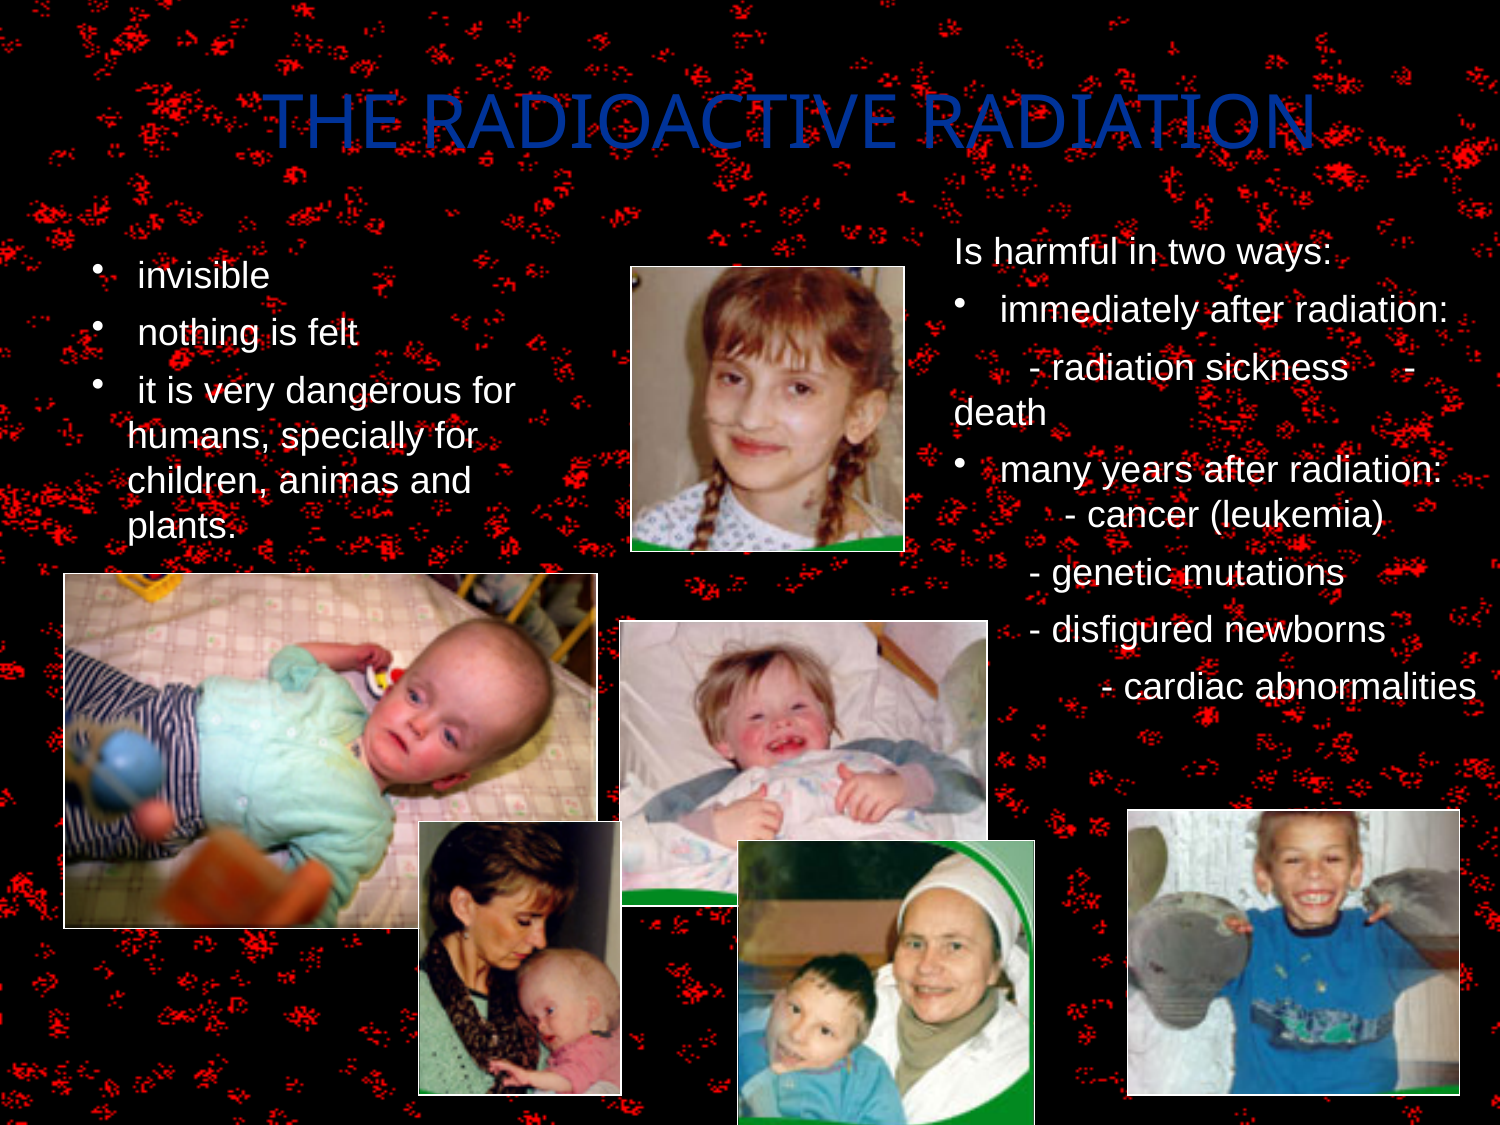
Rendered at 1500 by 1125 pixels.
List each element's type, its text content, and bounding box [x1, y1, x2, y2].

text_box THE RADIOACTIVE RADIATION [147, 66, 1436, 197]
picture [419, 822, 621, 1095]
picture [64, 574, 597, 928]
picture [0, 0, 1500, 1125]
picture [738, 841, 1034, 1125]
text_box Is harmful in two ways: immediately after radiation: - radiation sickness - death many years after radiation: - cancer (leukemia) - genetic mutations - disfigured newborns - cardiac abnormalities [939, 219, 1500, 715]
picture [988, 715, 1500, 1125]
picture [620, 621, 987, 906]
text_box invisible nothing is felt it is very dangerous for humans, specially for children, animas and plants. [76, 243, 585, 554]
